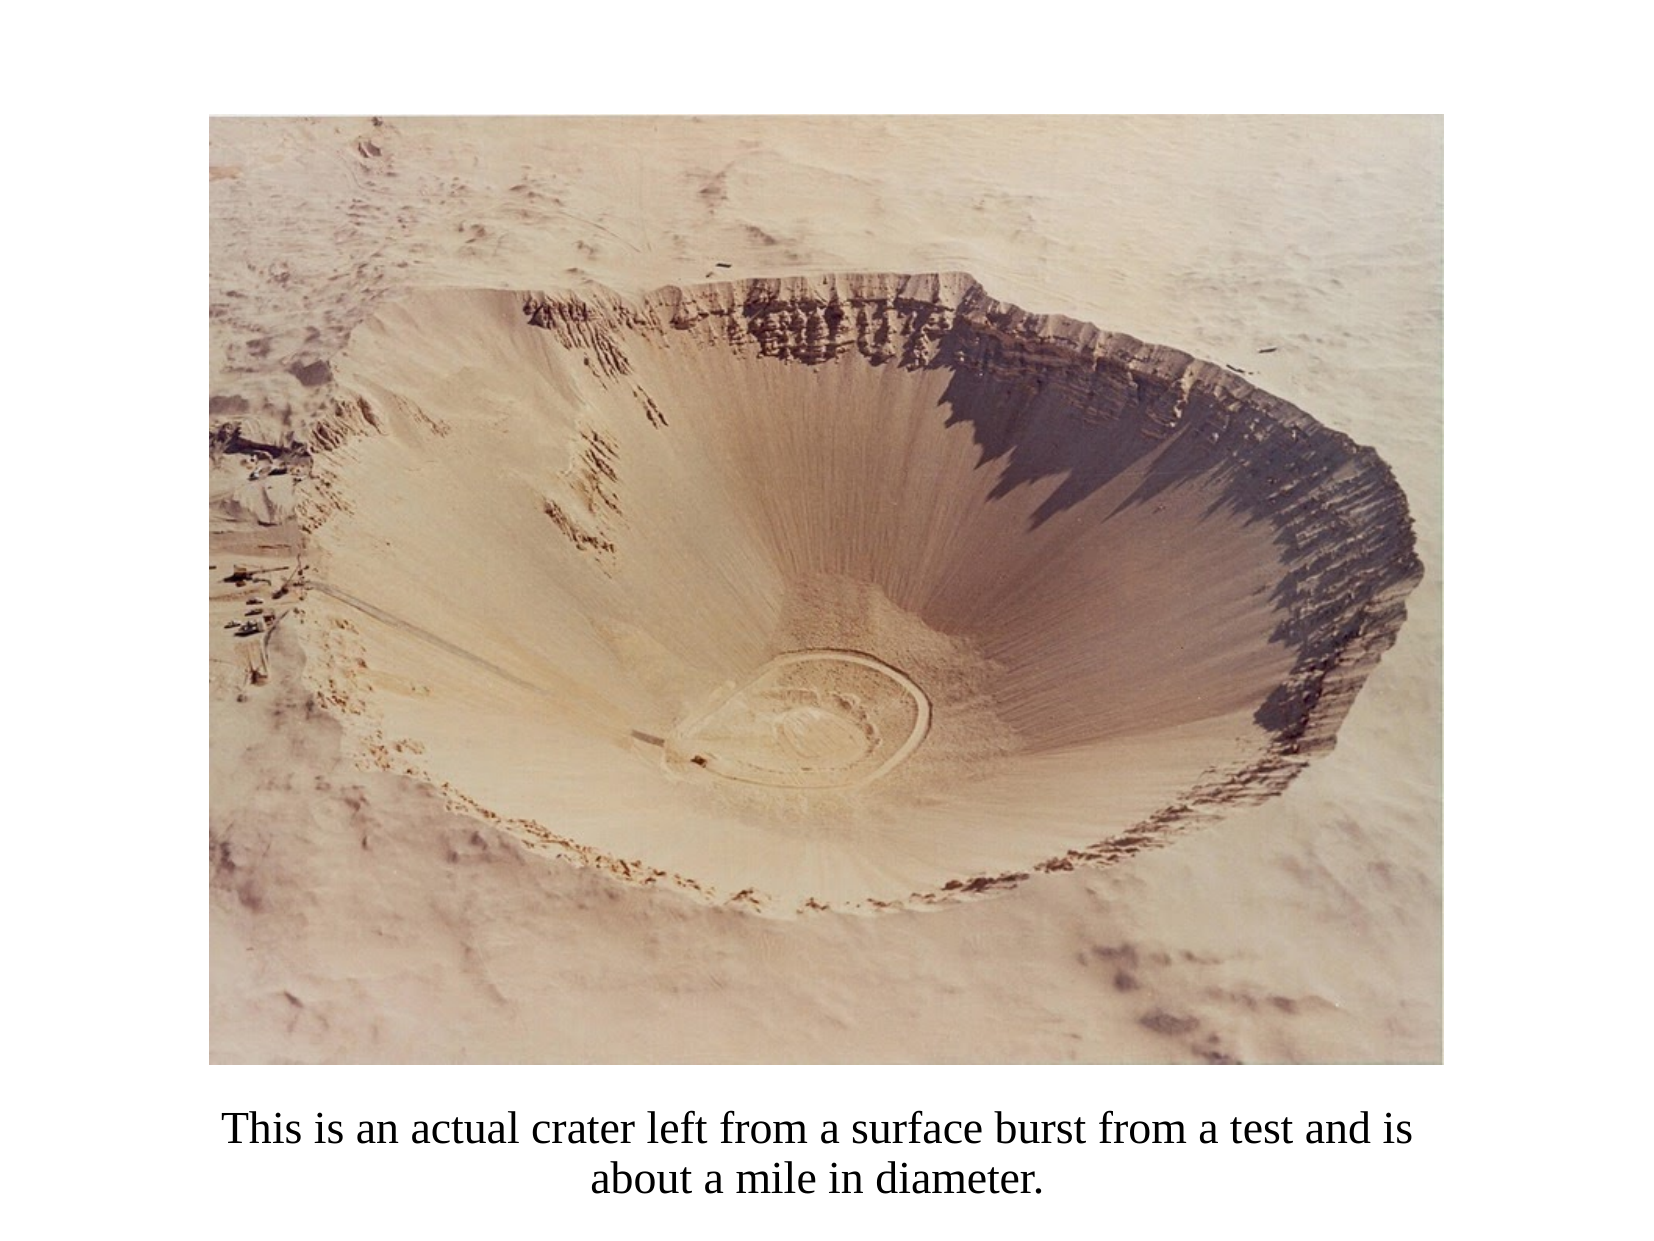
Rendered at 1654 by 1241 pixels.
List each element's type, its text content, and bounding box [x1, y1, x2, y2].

picture [209, 114, 1444, 1066]
text_box This is an actual crater left from a surface burst from a test and is about a mile in diameter. [150, 1095, 1486, 1231]
